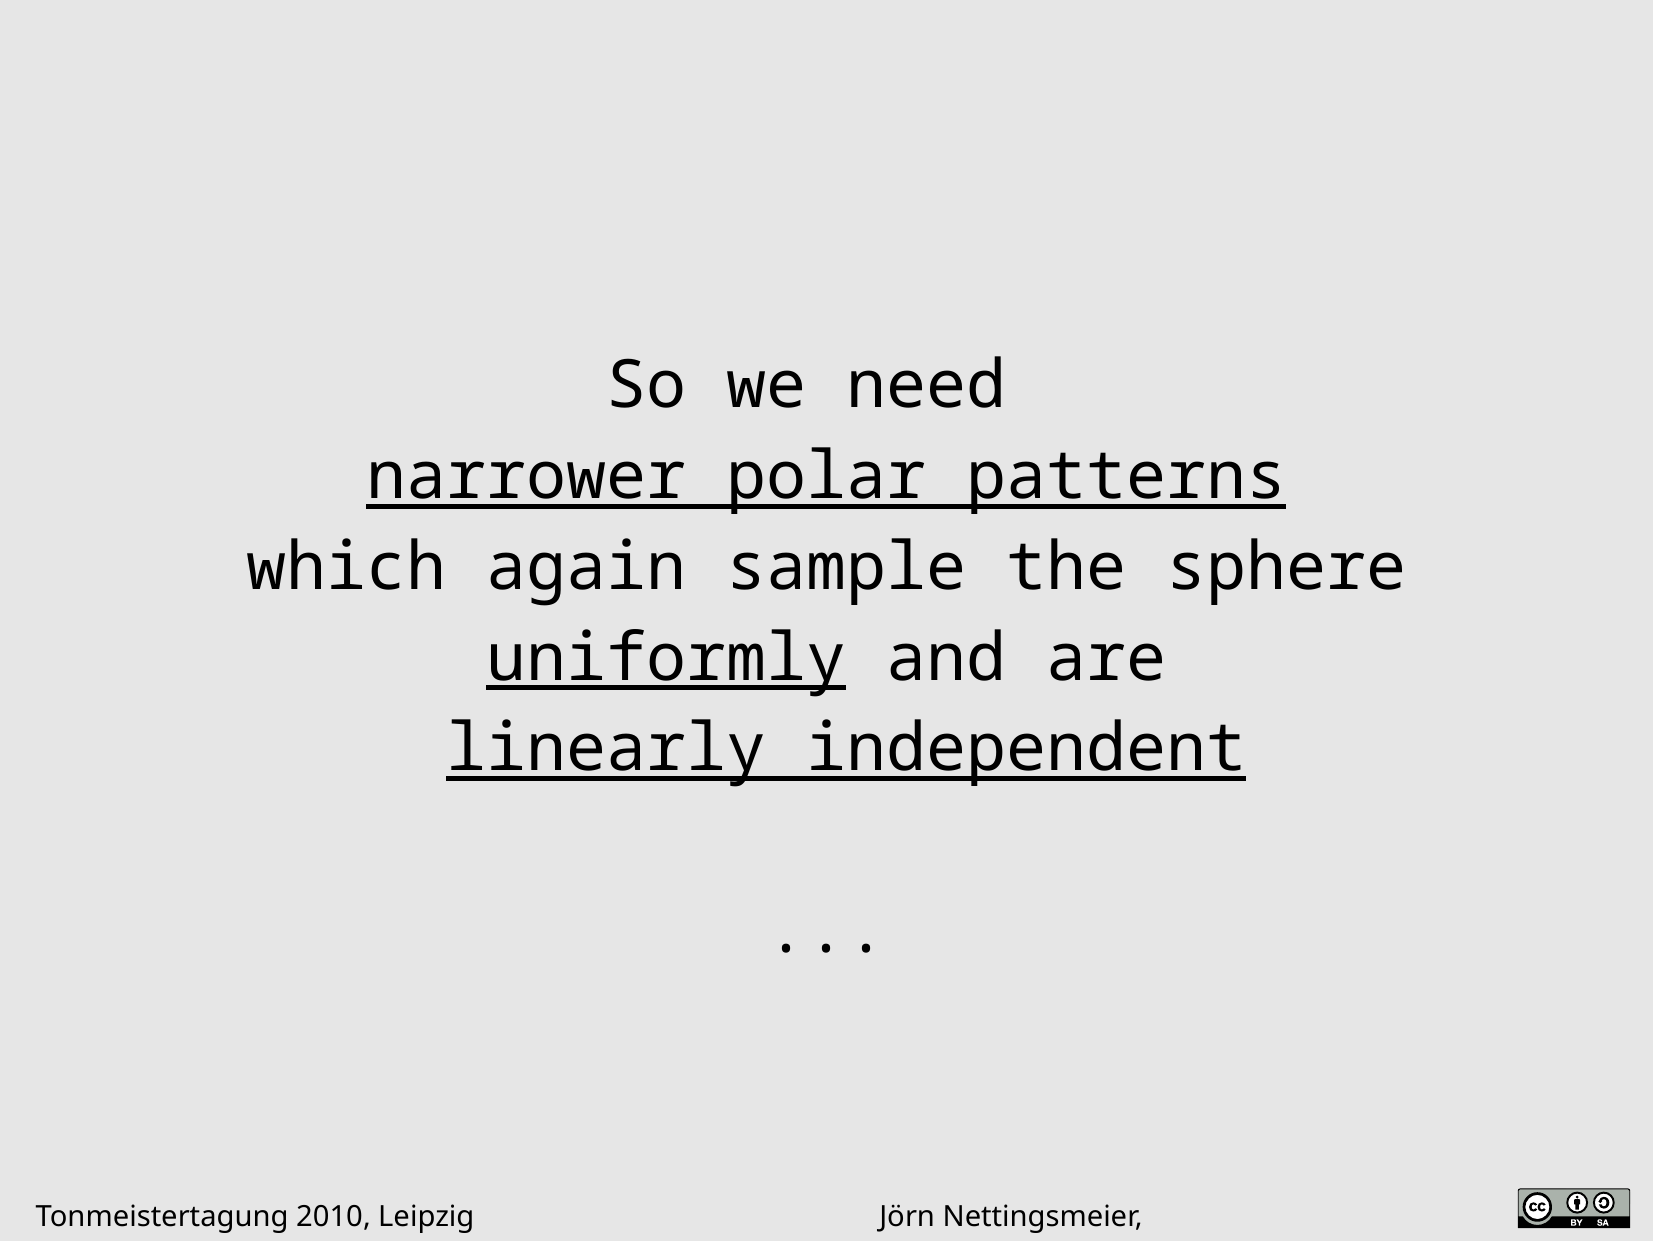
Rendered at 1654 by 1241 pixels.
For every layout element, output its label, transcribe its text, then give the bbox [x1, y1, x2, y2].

subtitle So we need narrower polar patterns which again sample the sphere uniformly and are linearly independent ... [82, 290, 1571, 1109]
